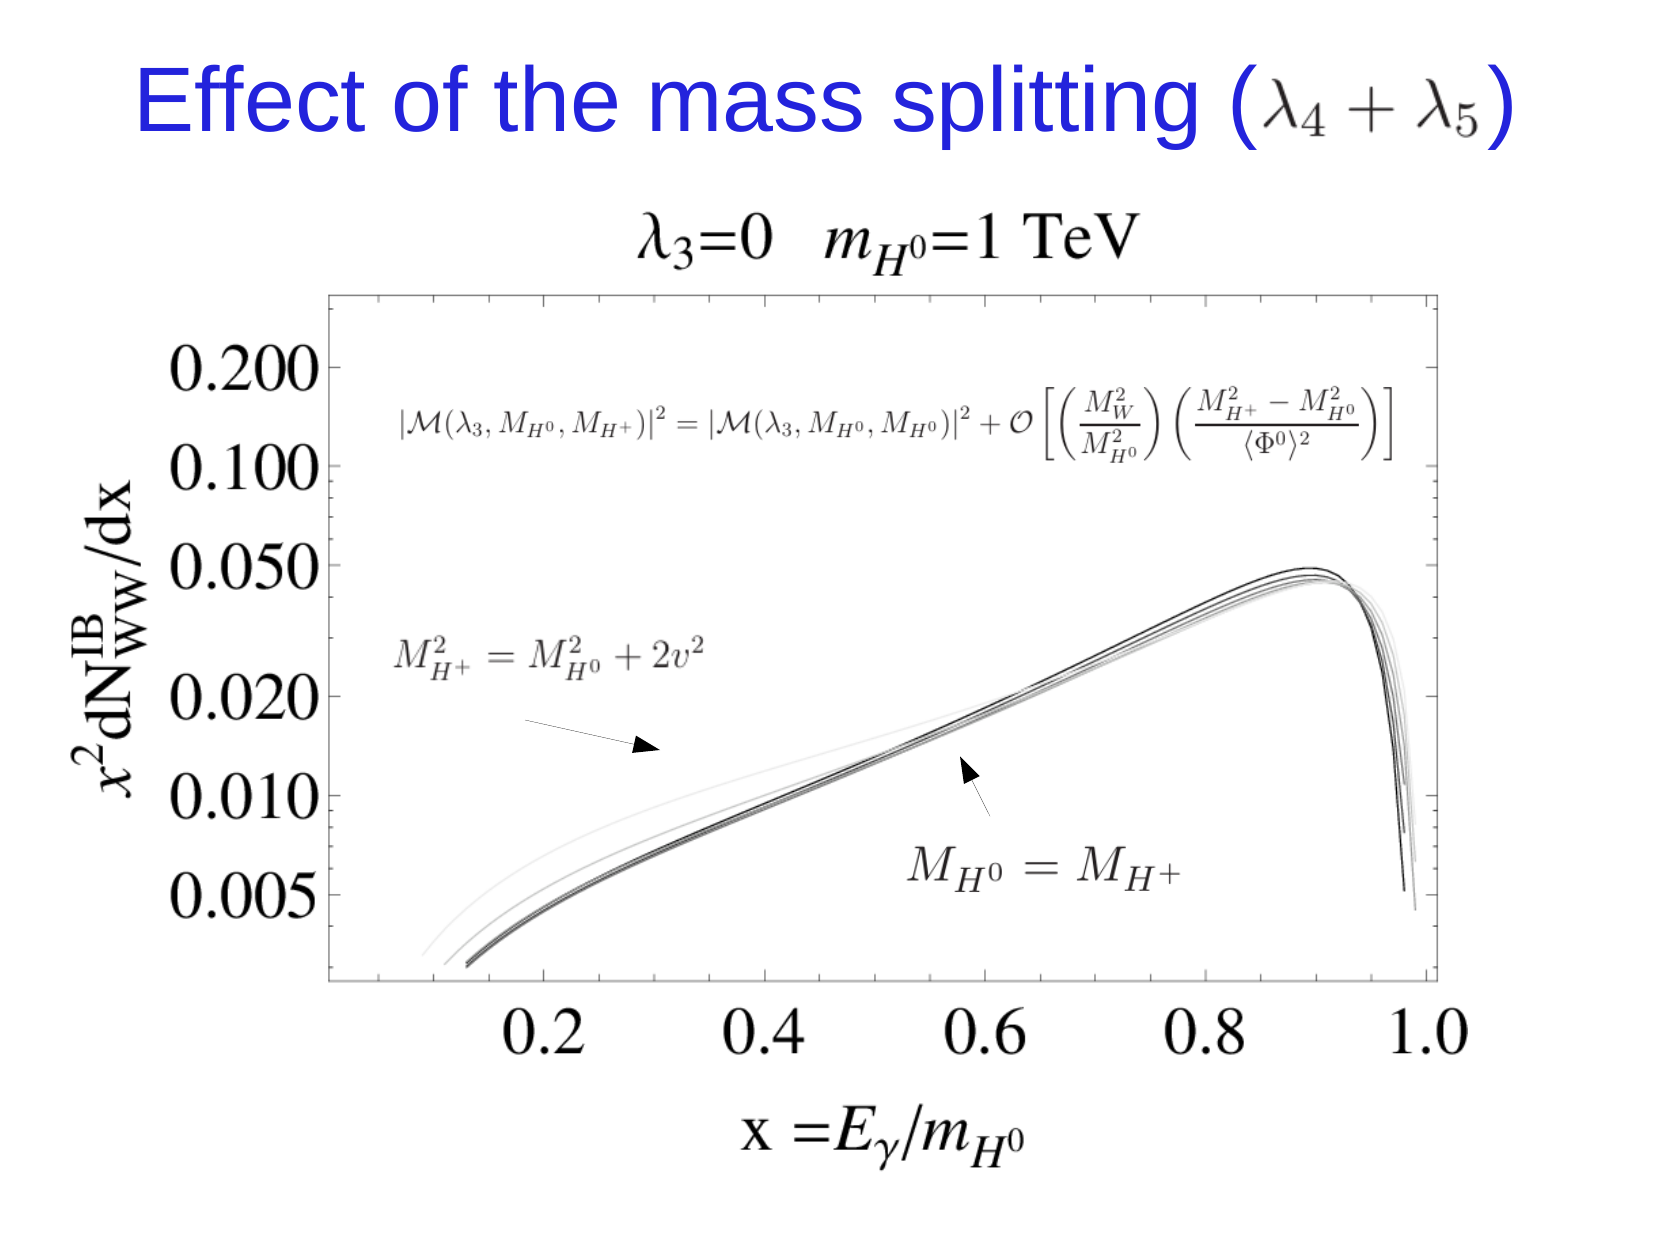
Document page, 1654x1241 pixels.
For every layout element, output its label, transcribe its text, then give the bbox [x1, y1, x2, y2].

picture [1258, 60, 1486, 157]
title Effect of the mass splitting ( ) [82, 0, 1571, 204]
picture [69, 197, 1468, 1173]
